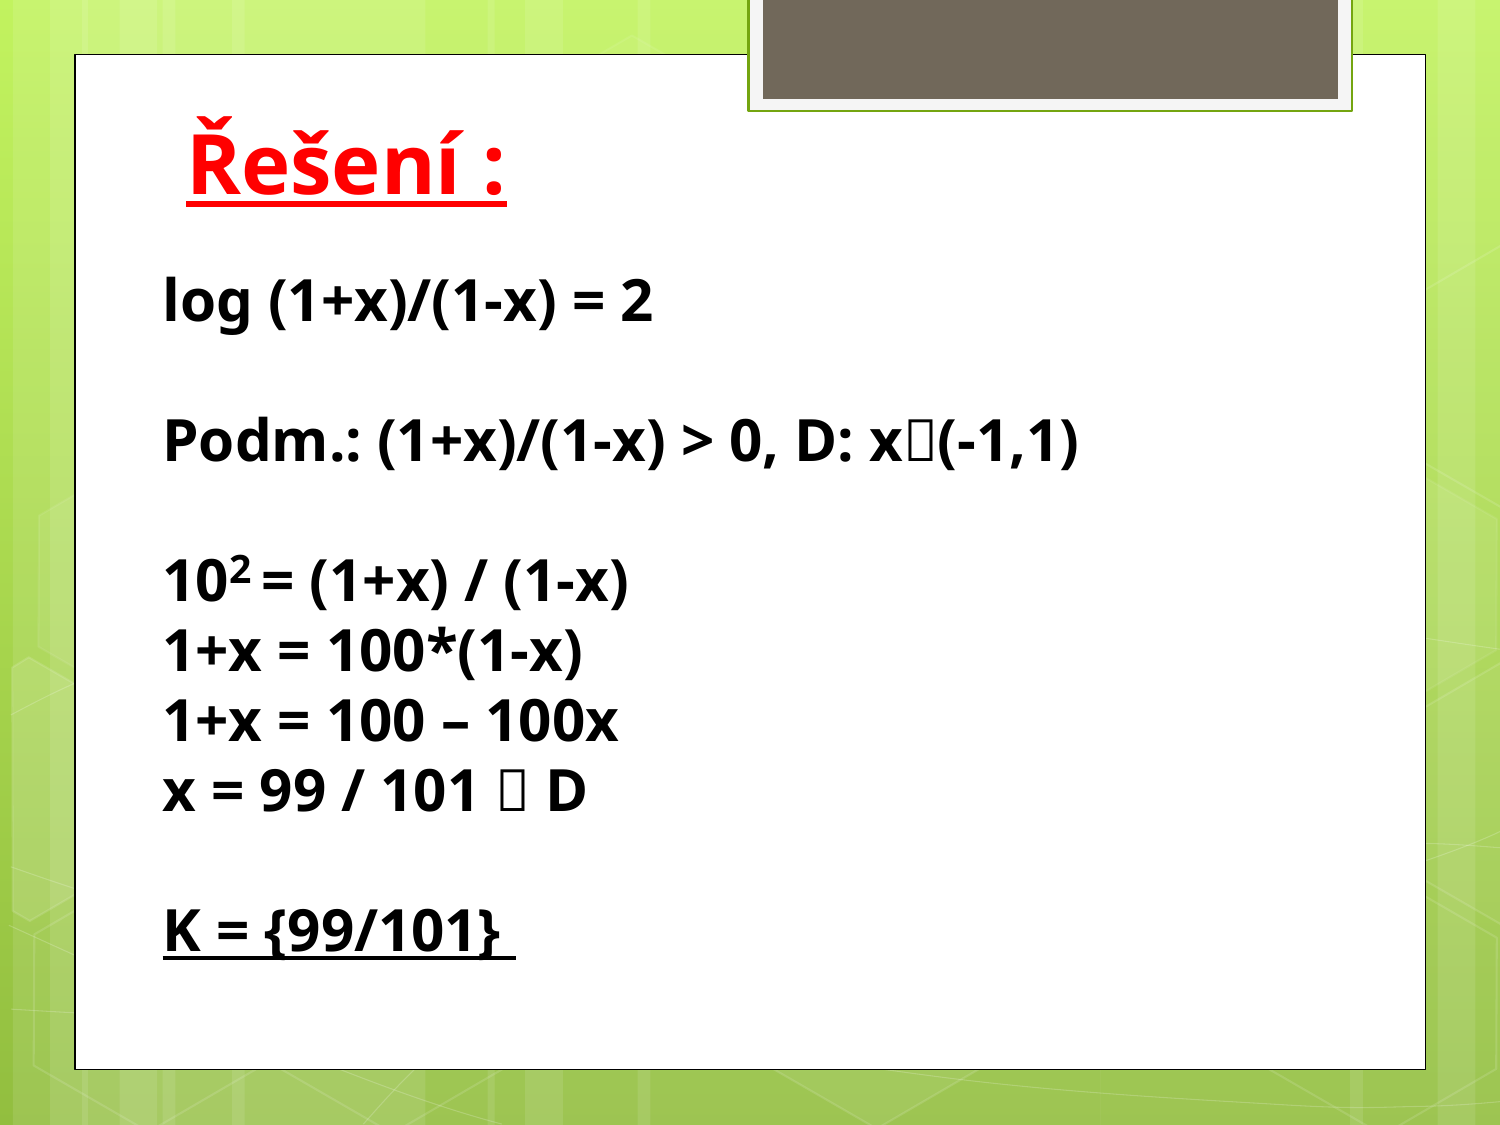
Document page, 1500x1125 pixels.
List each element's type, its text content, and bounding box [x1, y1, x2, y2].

title Řešení : [171, 30, 1415, 219]
text_box log (1+x)/(1-x) = 2 Podm.: (1+x)/(1-x) > 0, D: x(-1,1) 102 = (1+x) / (1-x) 1+x = 100*(1-x) 1+x = 100 – 100x x = 99 / 101  D K = {99/101} [148, 255, 1364, 970]
